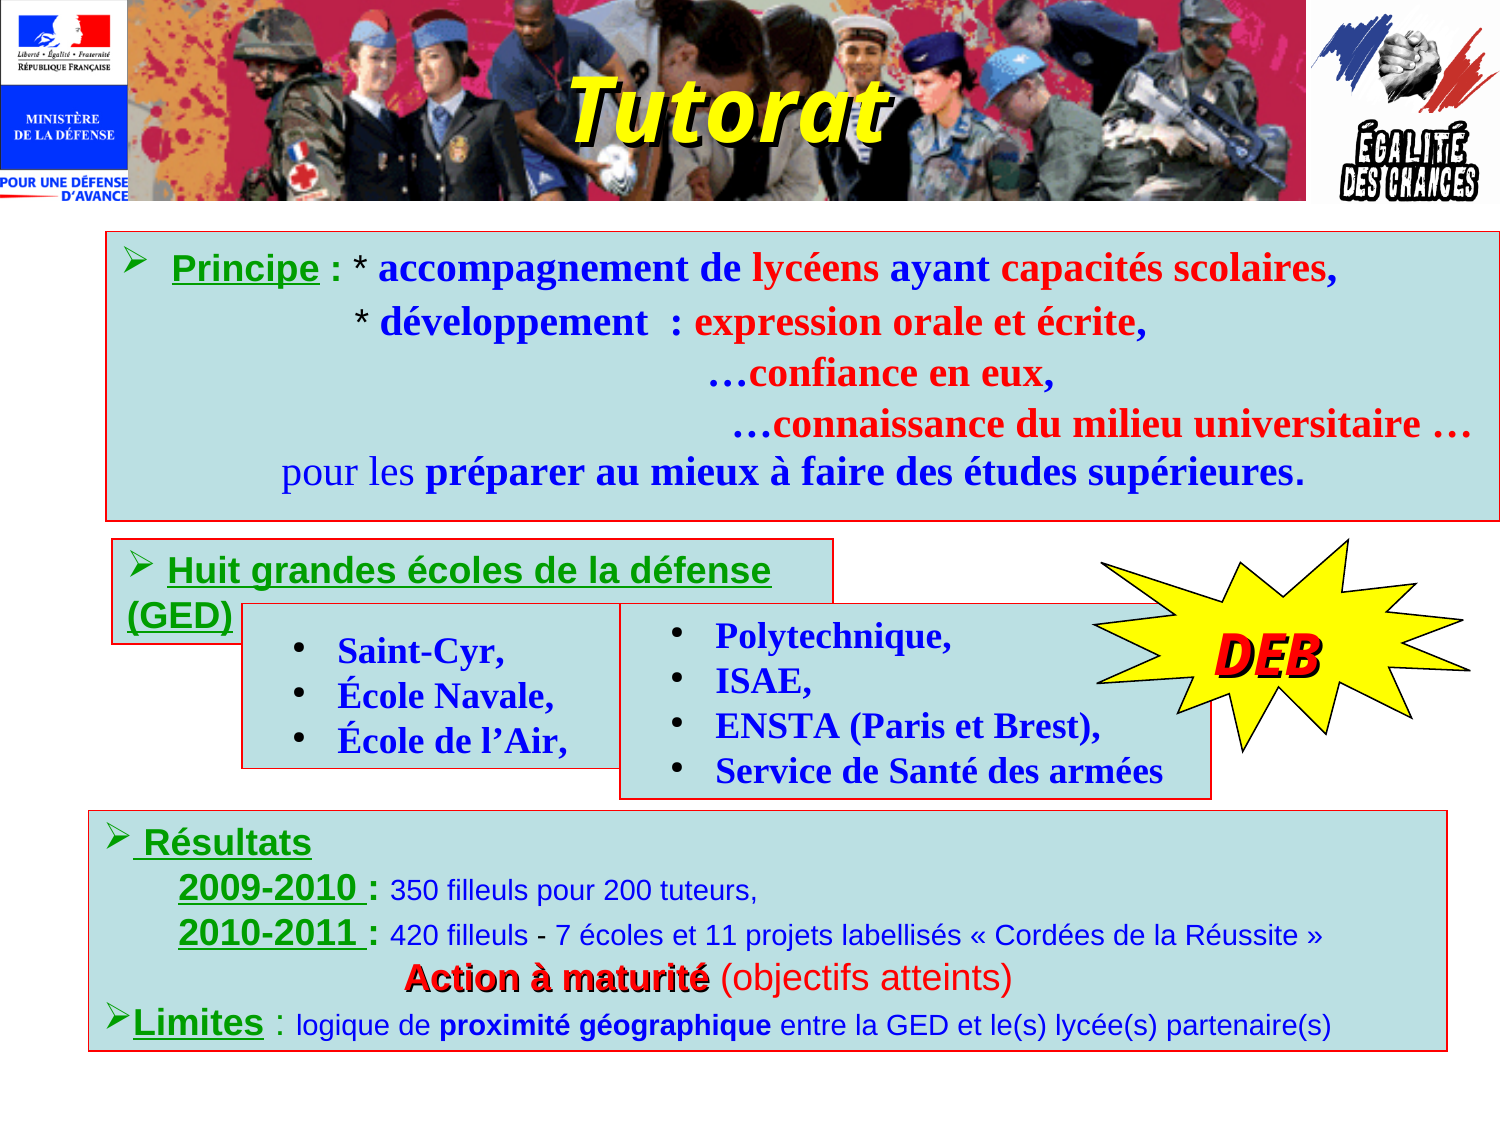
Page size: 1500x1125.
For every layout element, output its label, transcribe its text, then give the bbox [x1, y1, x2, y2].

text_box [1100, 539, 1471, 719]
text_box Saint-Cyr, École Navale, École de l’Air, [242, 603, 620, 769]
text_box [1094, 617, 1155, 654]
title Tutorat [194, 31, 1258, 180]
text_box [1287, 696, 1336, 735]
text_box Résultats 2009-2010 : 350 filleuls pour 200 tuteurs, 2010-2011 : 420 filleuls - 7 écoles et 11 projets labellisés « Cordées de la Réussite » Action à maturité (objectifs atteints) Limites : logique de proximité géographique entre la GED et le(s) lycée(s) partenaire(s) [88, 810, 1448, 1052]
text_box Principe : * accompagnement de lycéens ayant capacités scolaires, * développement : expression orale et écrite, …confiance en eux, …connaissance du milieu universitaire … pour les préparer au mieux à faire des études supérieures. [105, 231, 1500, 521]
picture [1311, 0, 1500, 204]
text_box [1177, 696, 1224, 714]
text_box DEB [1155, 609, 1379, 696]
text_box [1229, 696, 1274, 752]
text_box Huit grandes écoles de la défense (GED) : [112, 538, 833, 645]
text_box Polytechnique, ISAE, ENSTA (Paris et Brest), Service de Santé des armées [620, 603, 1211, 799]
text_box [1096, 657, 1155, 684]
picture [0, 0, 1306, 201]
